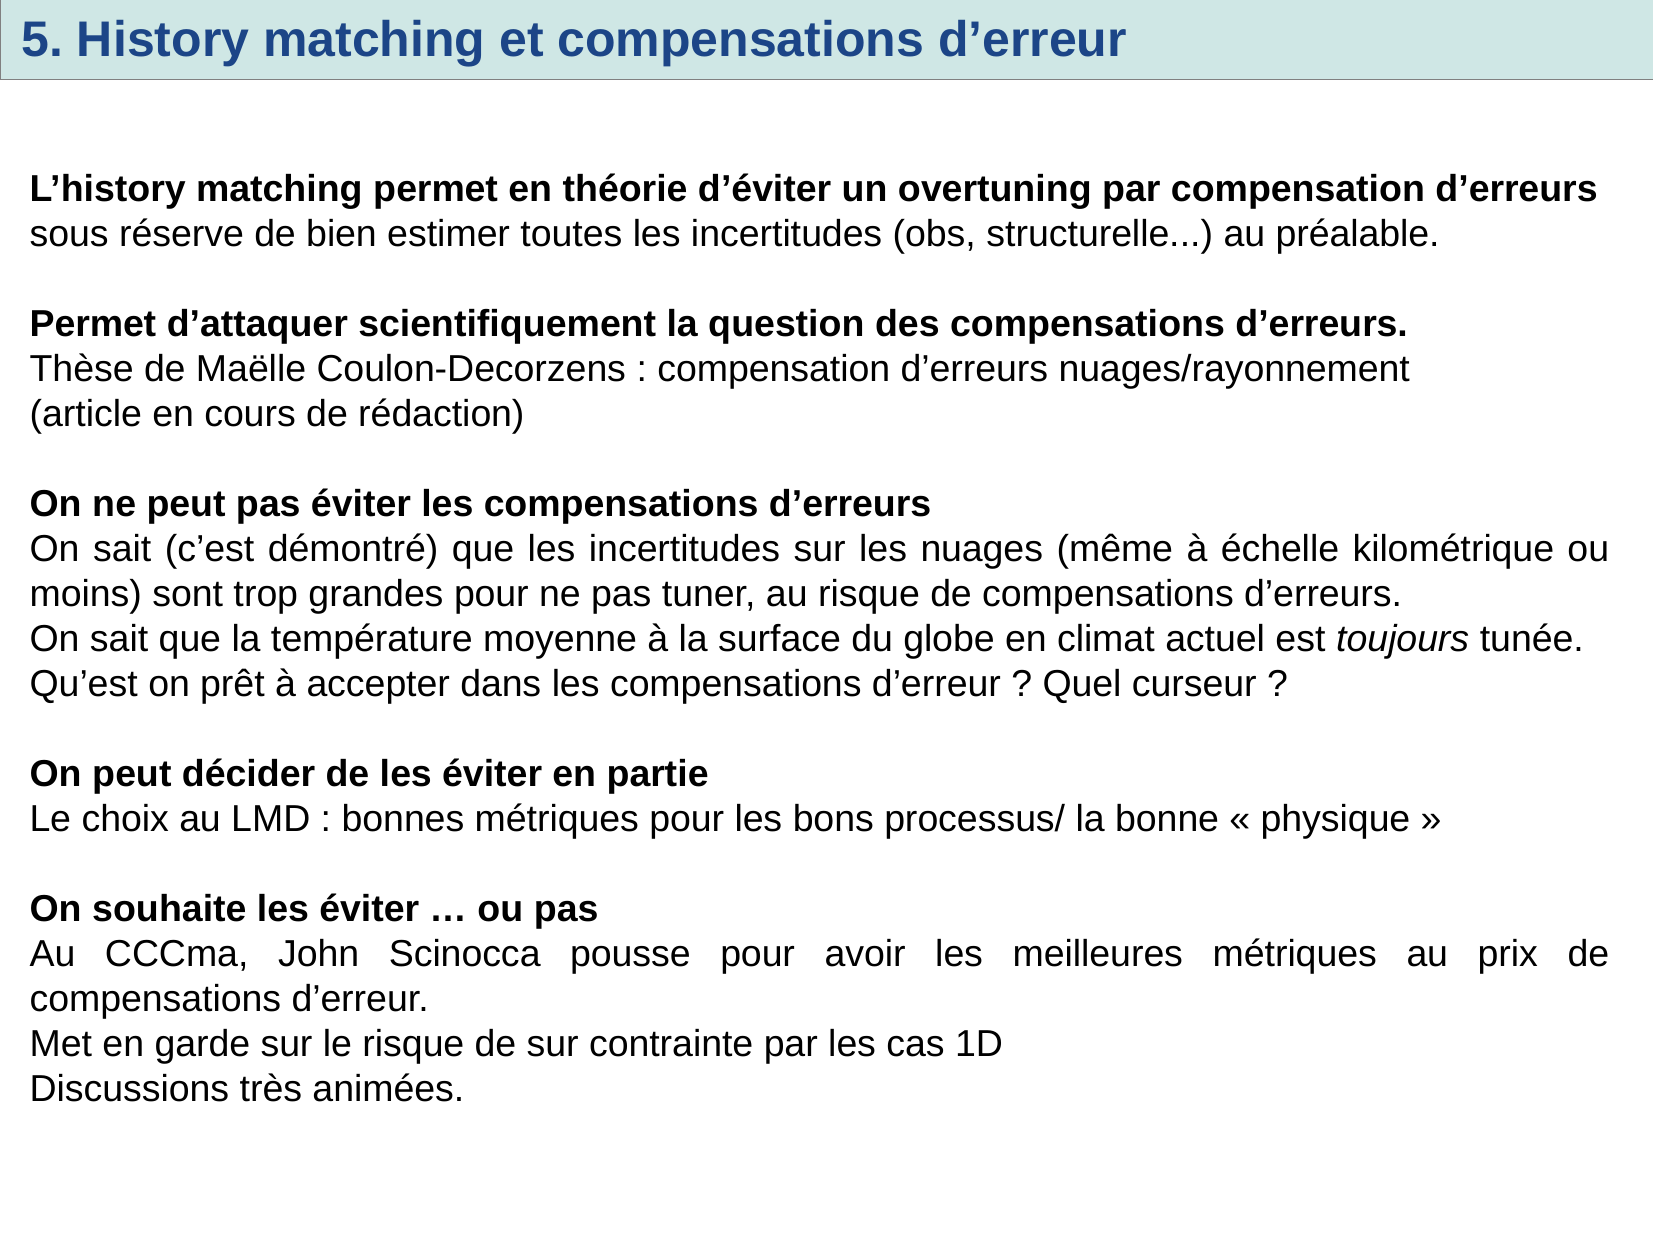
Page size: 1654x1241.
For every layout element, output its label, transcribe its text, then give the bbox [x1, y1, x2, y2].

text_box [0, 0, 1653, 80]
text_box 5. History matching et compensations d’erreur [6, 3, 1229, 130]
text_box L’history matching permet en théorie d’éviter un overtuning par compensation d’erreurs sous réserve de bien estimer toutes les incertitudes (obs, structurelle...) au préalable. Permet d’attaquer scientifiquement la question des compensations d’erreurs. Thèse de Maëlle Coulon-Decorzens : compensation d’erreurs nuages/rayonnement (article en cours de rédaction) On ne peut pas éviter les compensations d’erreurs On sait (c’est démontré) que les incertitudes sur les nuages (même à échelle kilométrique ou moins) sont trop grandes pour ne pas tuner, au risque de compensations d’erreurs. On sait que la température moyenne à la surface du globe en climat actuel est toujours tunée. Qu’est on prêt à accepter dans les compensations d’erreur ? Quel curseur ? On peut décider de les éviter en partie Le choix au LMD : bonnes métriques pour les bons processus/ la bonne « physique » On souhaite les éviter … ou pas Au CCCma, John Scinocca pousse pour avoir les meilleures métriques au prix de compensations d’erreur. Met en garde sur le risque de sur contrainte par les cas 1D Discussions très animées. [30, 119, 1614, 708]
